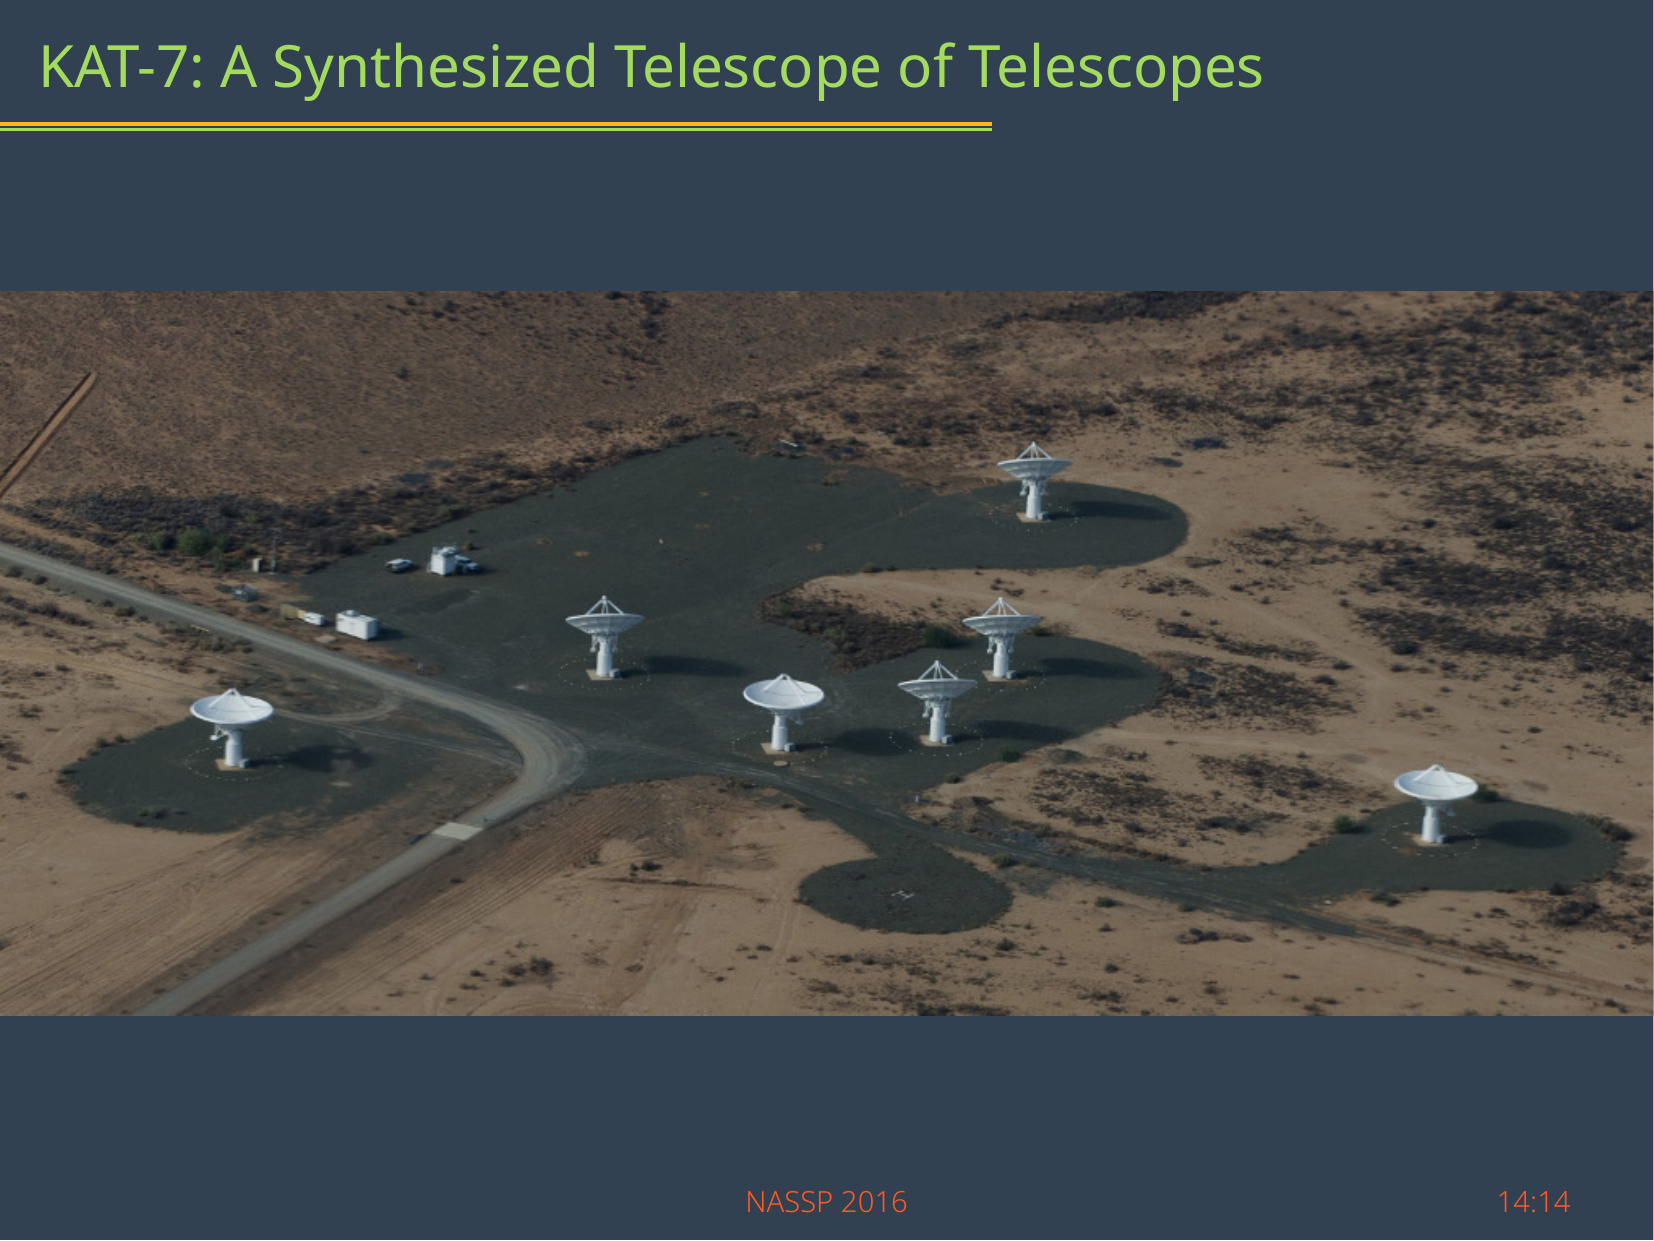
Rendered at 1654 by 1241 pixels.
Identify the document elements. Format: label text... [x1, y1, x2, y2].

text_box KAT-7: A Synthesized Telescope of Telescopes [23, 17, 1477, 103]
picture [0, 291, 1654, 1016]
